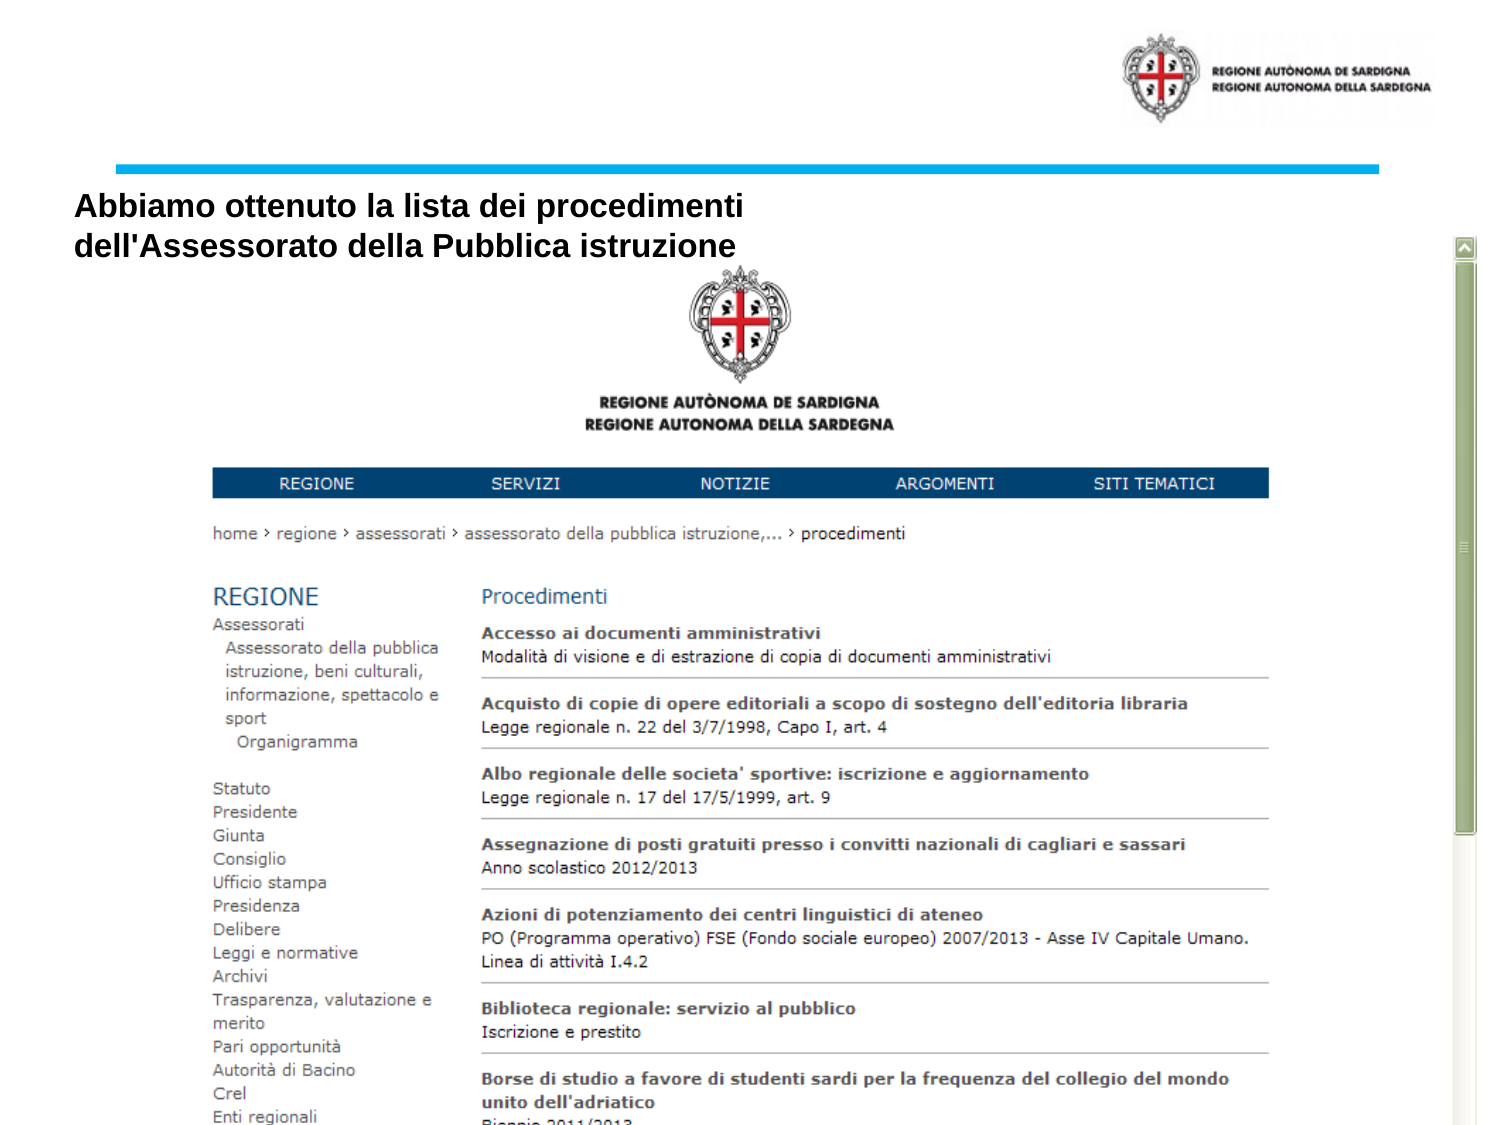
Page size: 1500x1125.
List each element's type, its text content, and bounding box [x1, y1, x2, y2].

picture [1122, 29, 1435, 127]
text_box [115, 164, 1380, 175]
text_box Abbiamo ottenuto la lista dei procedimenti dell'Assessorato della Pubblica istruzione [59, 177, 769, 272]
picture [29, 236, 1477, 1125]
